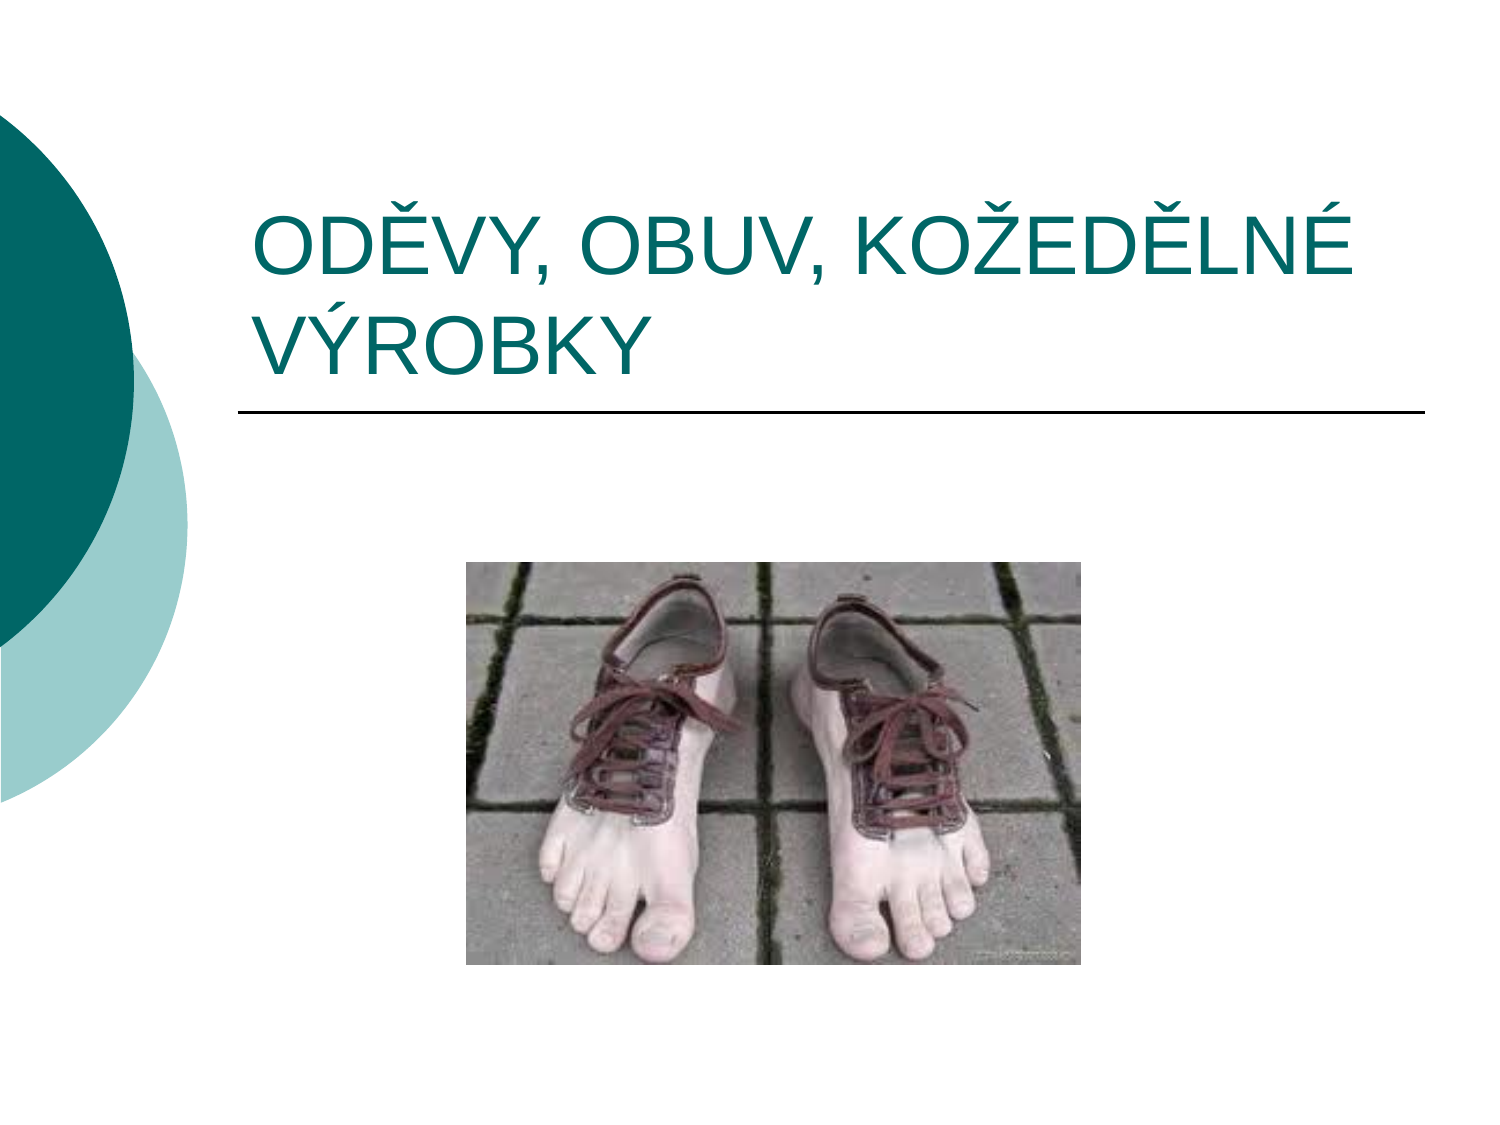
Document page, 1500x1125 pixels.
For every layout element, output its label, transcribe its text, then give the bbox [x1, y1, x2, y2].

title ODĚVY, OBUV, KOŽEDĚLNÉ VÝROBKY [236, 161, 1425, 399]
picture [466, 562, 1081, 965]
